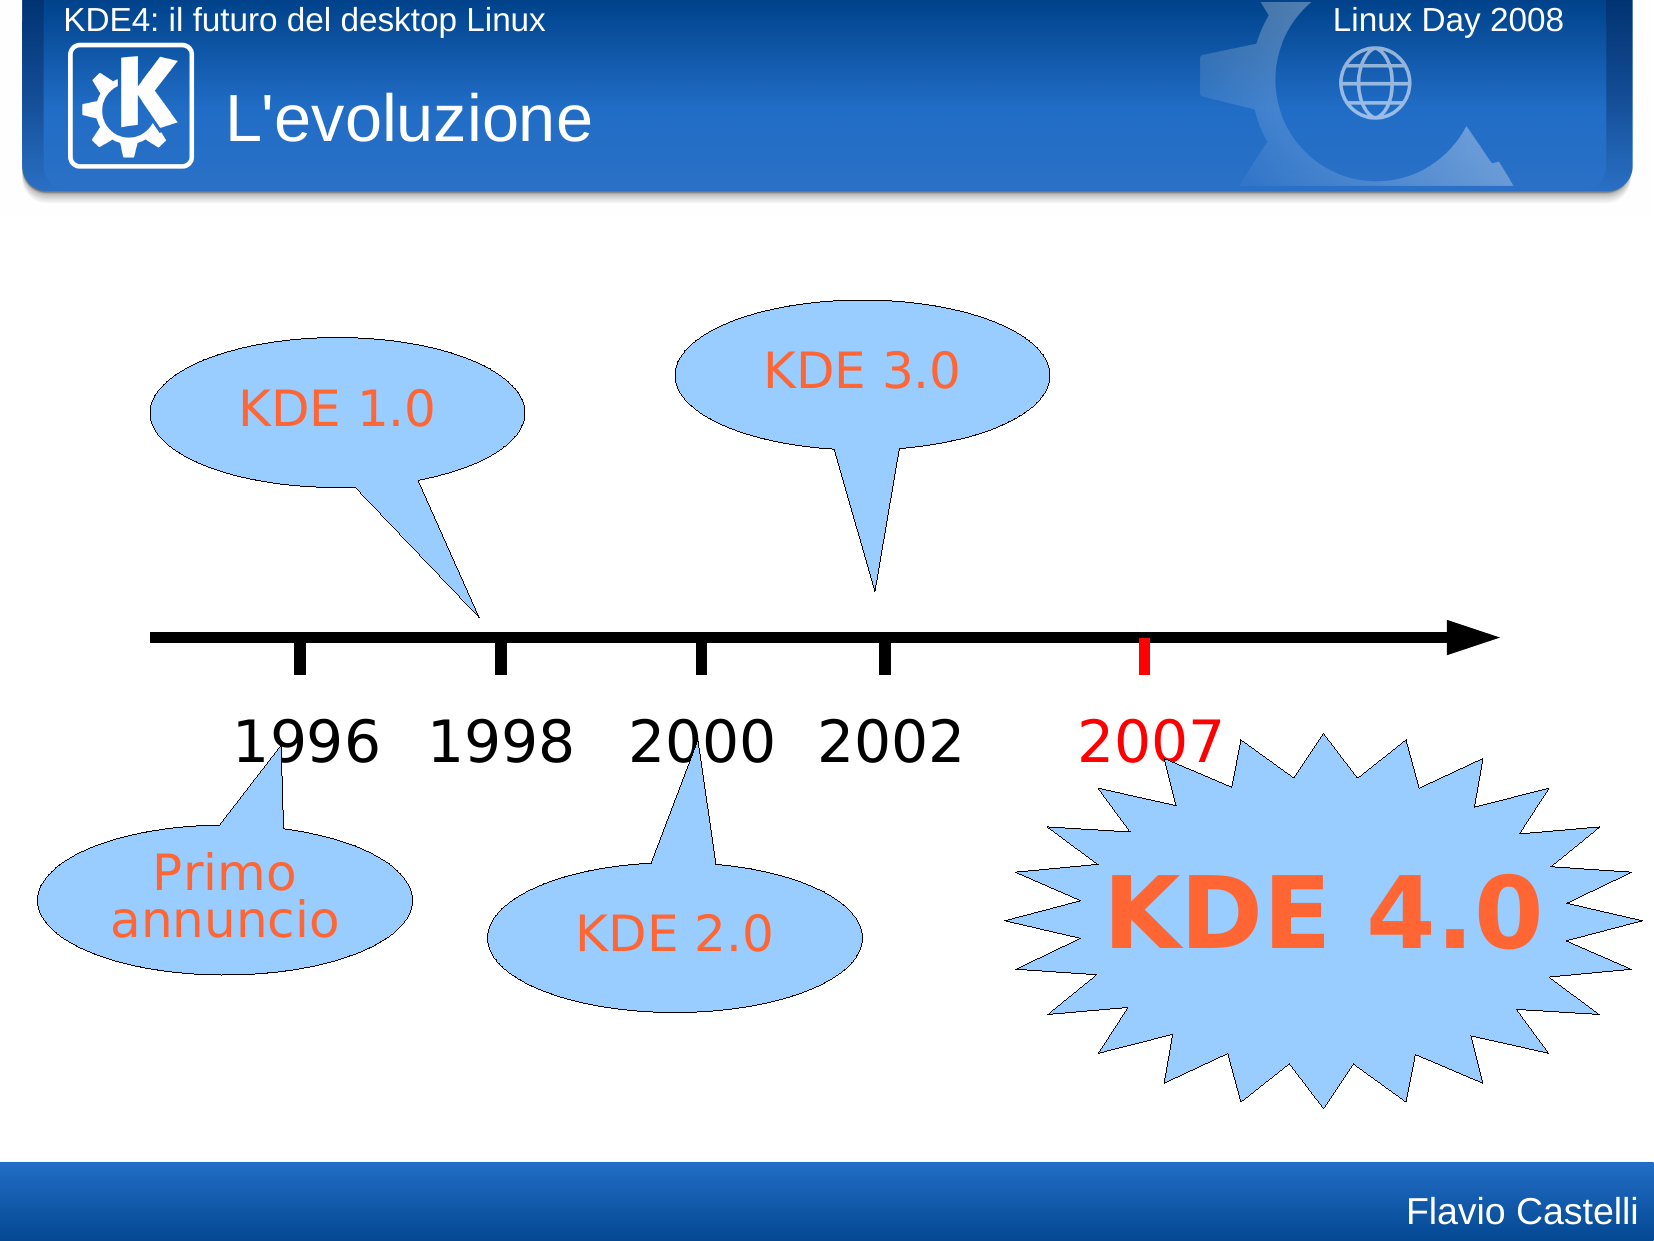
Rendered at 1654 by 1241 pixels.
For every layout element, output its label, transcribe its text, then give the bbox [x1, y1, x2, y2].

text_box 2007 [1016, 667, 1242, 751]
text_box 1998 [366, 667, 567, 751]
text_box KDE 2.0 [487, 739, 863, 1013]
text_box KDE 3.0 [675, 300, 1050, 592]
title L'evoluzione [225, 49, 1571, 188]
text_box 2000 [567, 667, 756, 751]
text_box Primo annuncio [37, 744, 413, 976]
text_box 2002 [756, 667, 982, 751]
text_box KDE 1.0 [150, 337, 525, 618]
text_box KDE 4.0 [1004, 733, 1643, 1109]
picture [0, 0, 1652, 216]
text_box 1996 [171, 667, 366, 751]
